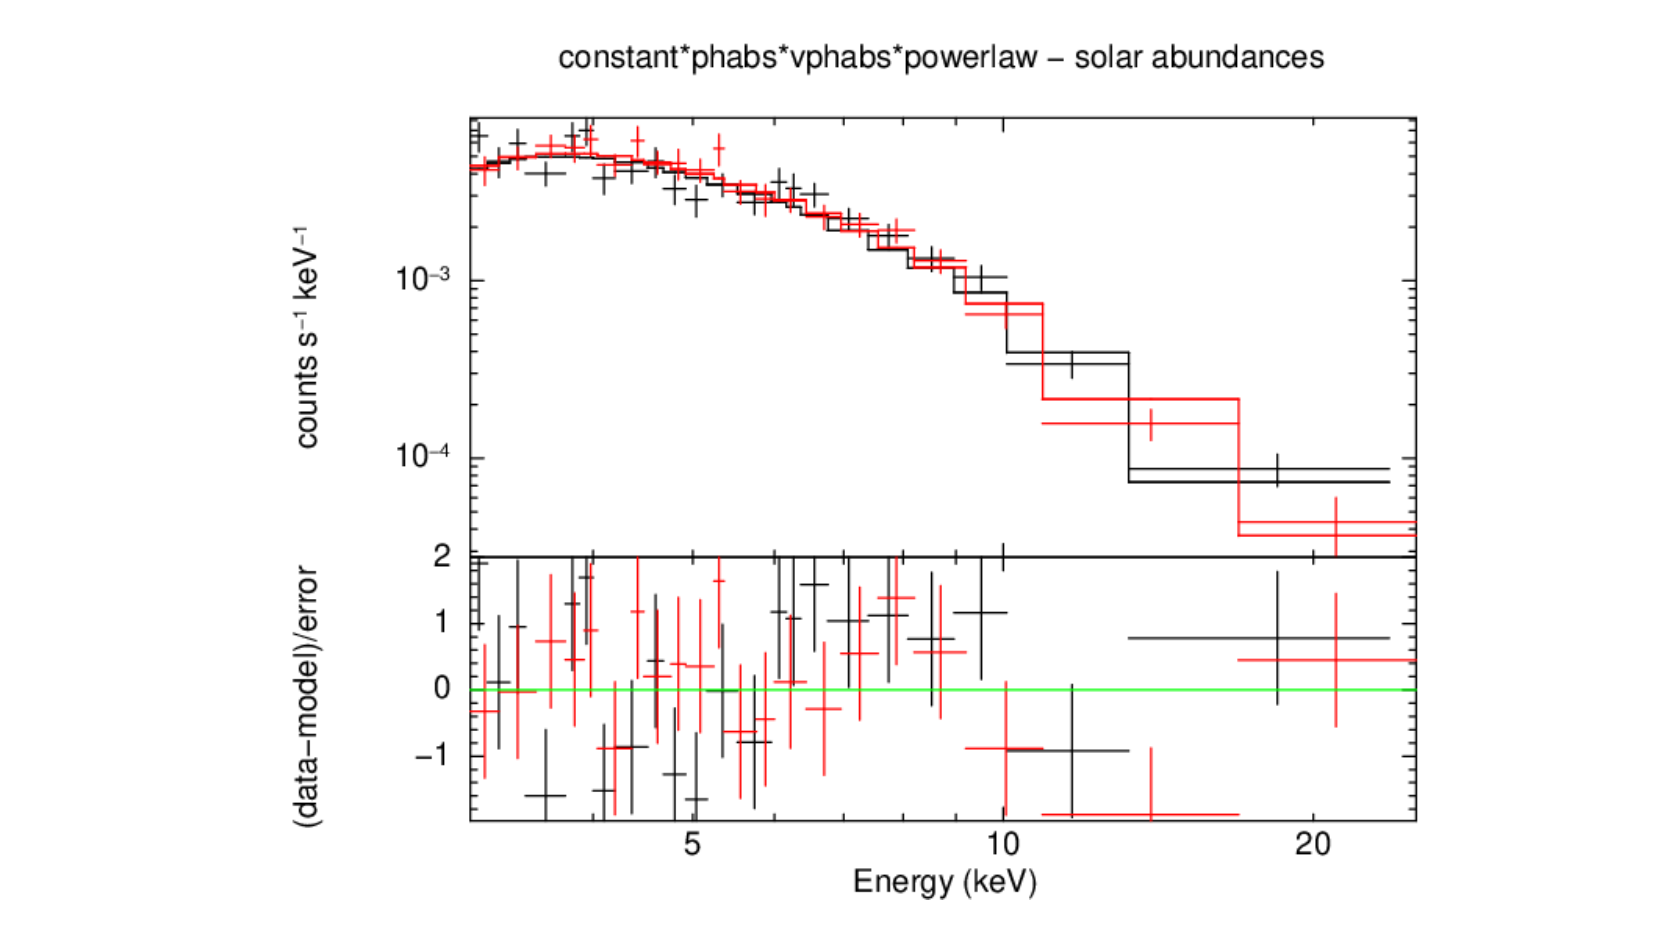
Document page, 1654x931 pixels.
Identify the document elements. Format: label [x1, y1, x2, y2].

picture [235, 30, 1419, 900]
